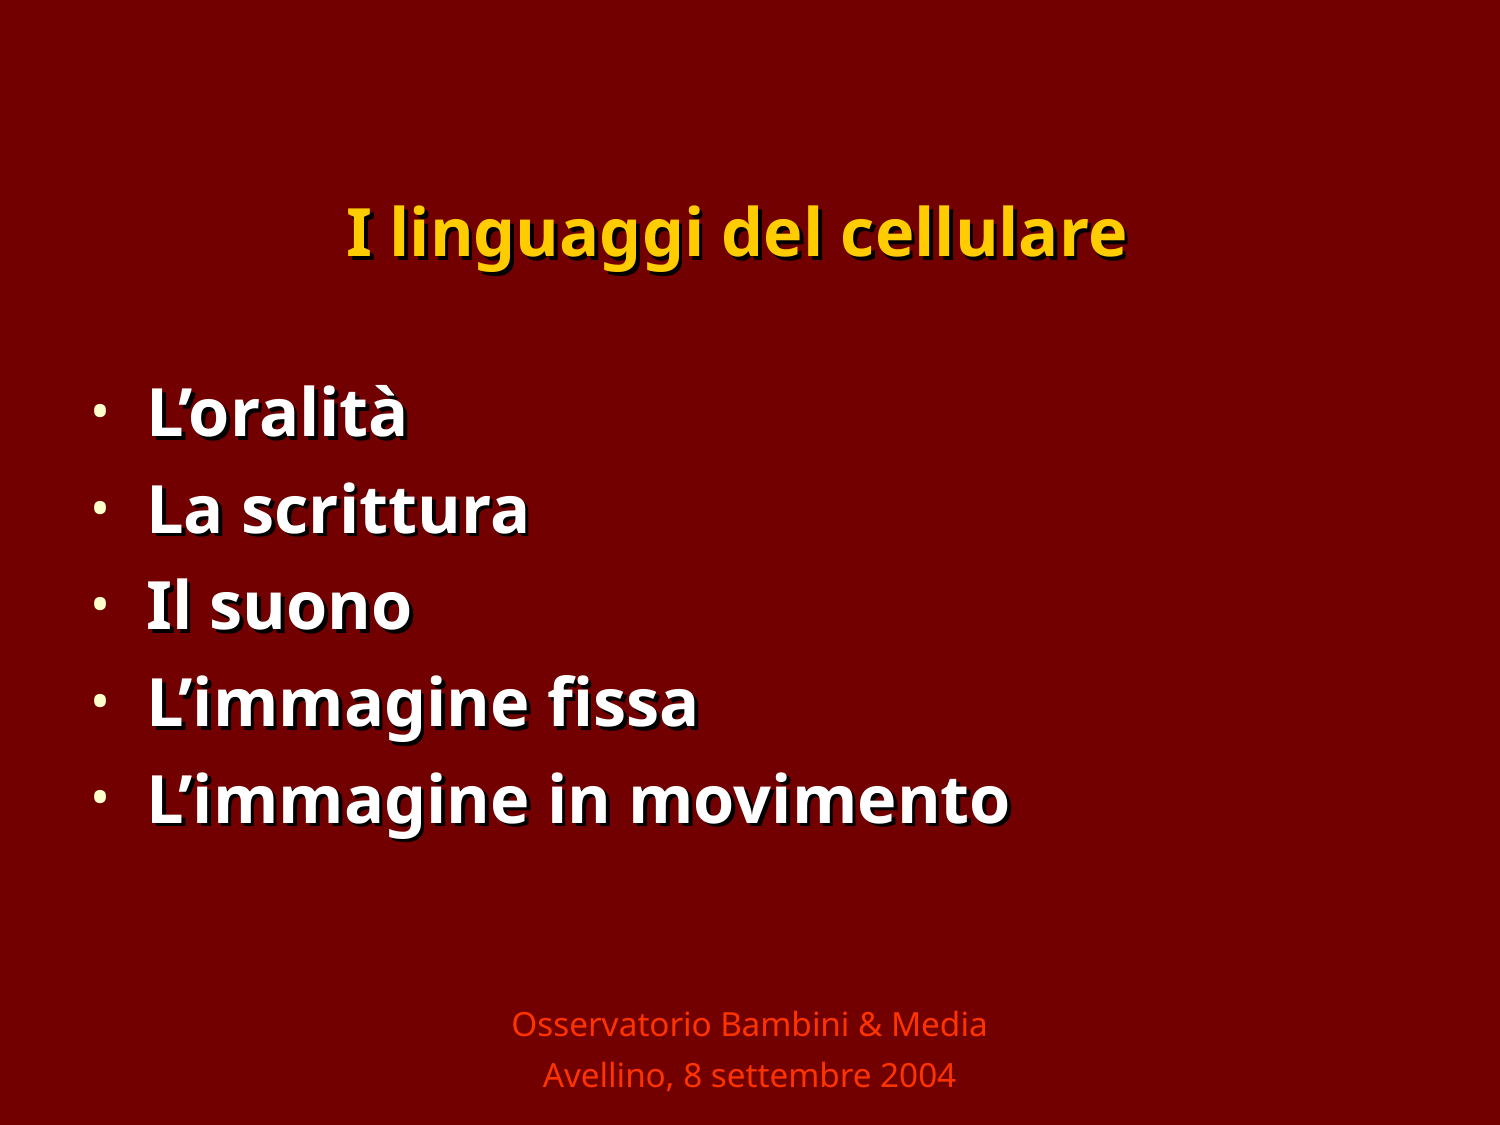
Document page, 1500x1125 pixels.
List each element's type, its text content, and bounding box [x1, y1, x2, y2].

text_box I linguaggi del cellulare [125, 183, 1350, 278]
text_box L’oralità La scrittura Il suono L’immagine fissa L’immagine in movimento [75, 362, 1450, 925]
text_box Osservatorio Bambini & Media Avellino, 8 settembre 2004 [24, 1012, 1475, 1100]
